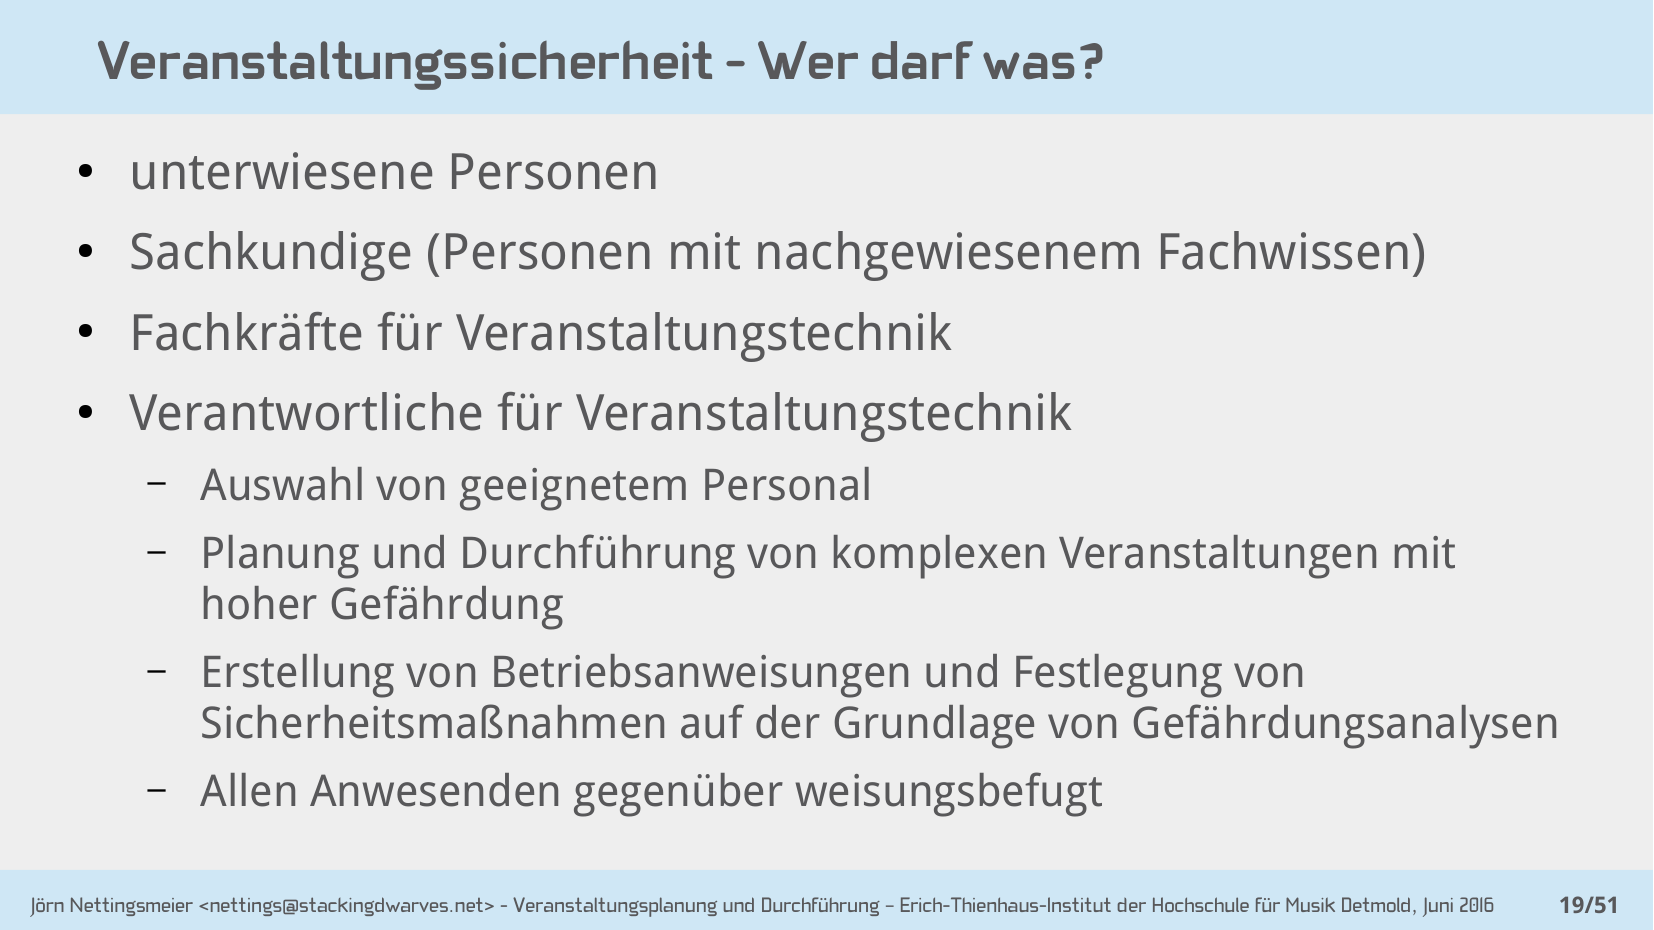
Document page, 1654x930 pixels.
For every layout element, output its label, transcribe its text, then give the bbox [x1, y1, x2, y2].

list unterwiesene Personen Sachkundige (Personen mit nachgewiesenem Fachwissen) Fachkräfte für Veranstaltungstechnik Verantwortliche für Veranstaltungstechnik Auswahl von geeignetem Personal Planung und Durchführung von komplexen Veranstaltungen mit hoher Gefährdung Erstellung von Betriebsanweisungen und Festlegung von Sicherheitsmaßnahmen auf der Grundlage von Gefährdungsanalysen Allen Anwesenden gegenüber weisungsbefugt [58, 142, 1576, 876]
title Veranstaltungssicherheit - Wer darf was? [97, 0, 1337, 126]
